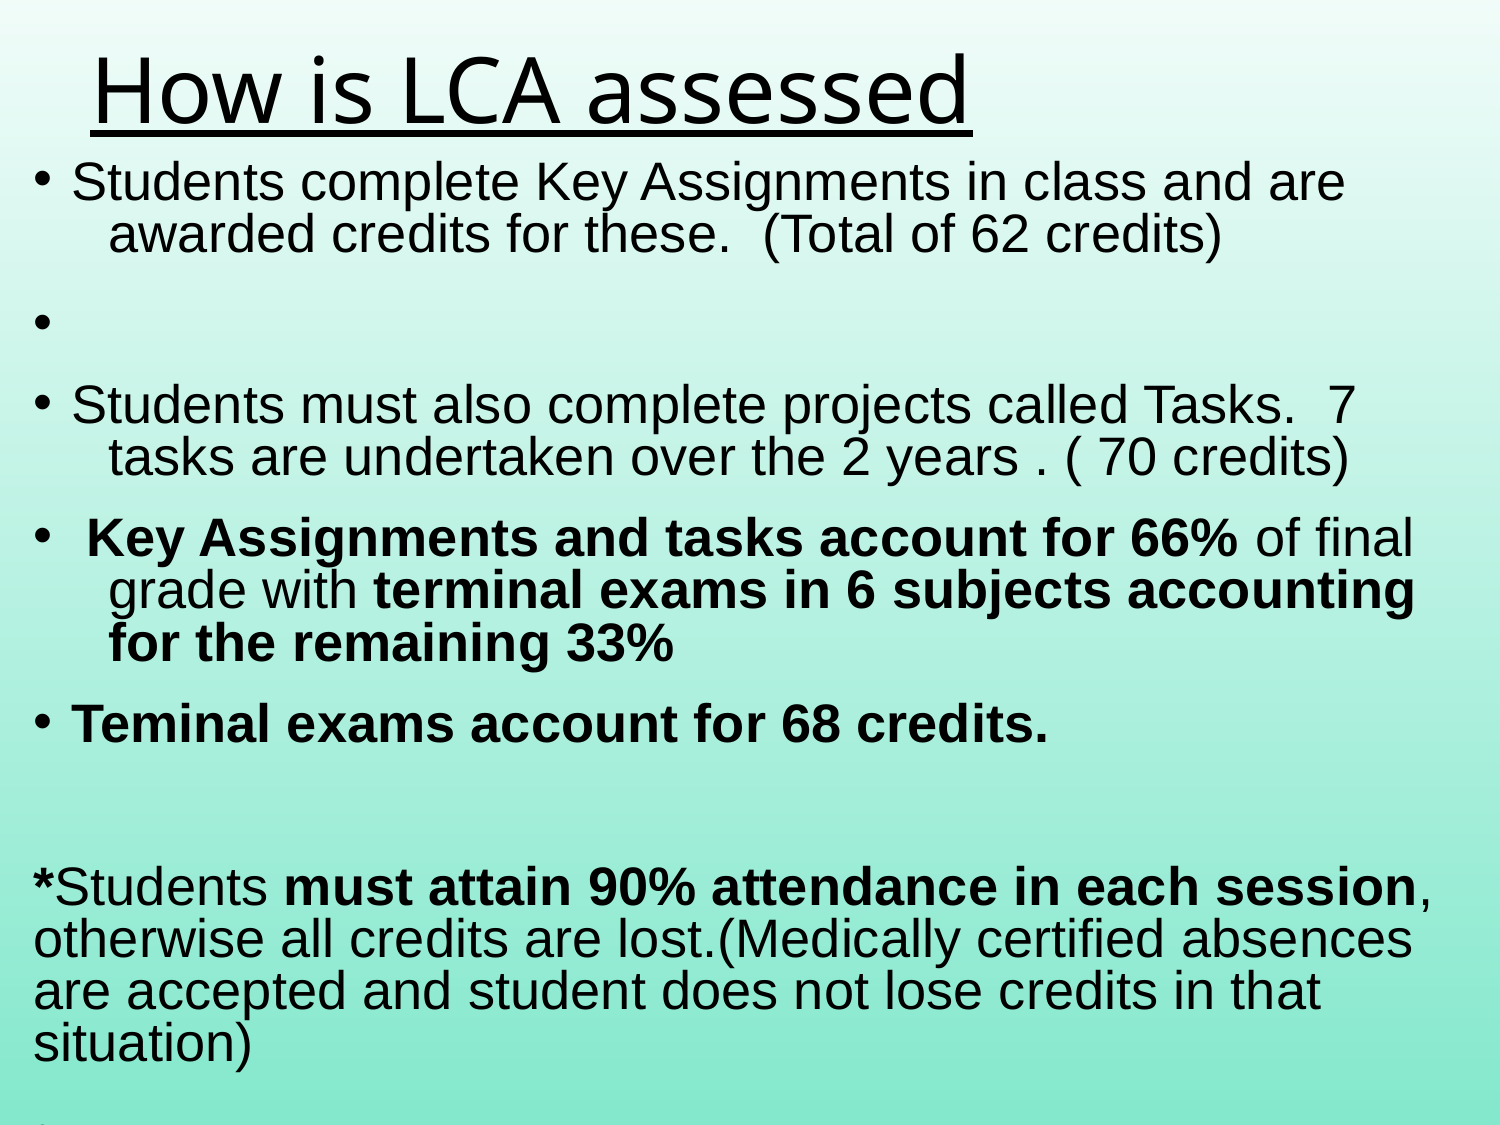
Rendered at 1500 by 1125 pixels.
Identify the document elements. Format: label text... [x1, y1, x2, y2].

title How is LCA assessed [74, 0, 1425, 158]
list Students complete Key Assignments in class and are awarded credits for these. (Total of 62 credits) Students must also complete projects called Tasks. 7 tasks are undertaken over the 2 years . ( 70 credits) Key Assignments and tasks account for 66% of final grade with terminal exams in 6 subjects accounting for the remaining 33% Teminal exams account for 68 credits. *Students must attain 90% attendance in each session, otherwise all credits are lost.(Medically certified absences are accepted and student does not lose credits in that situation) [33, 158, 1478, 1100]
